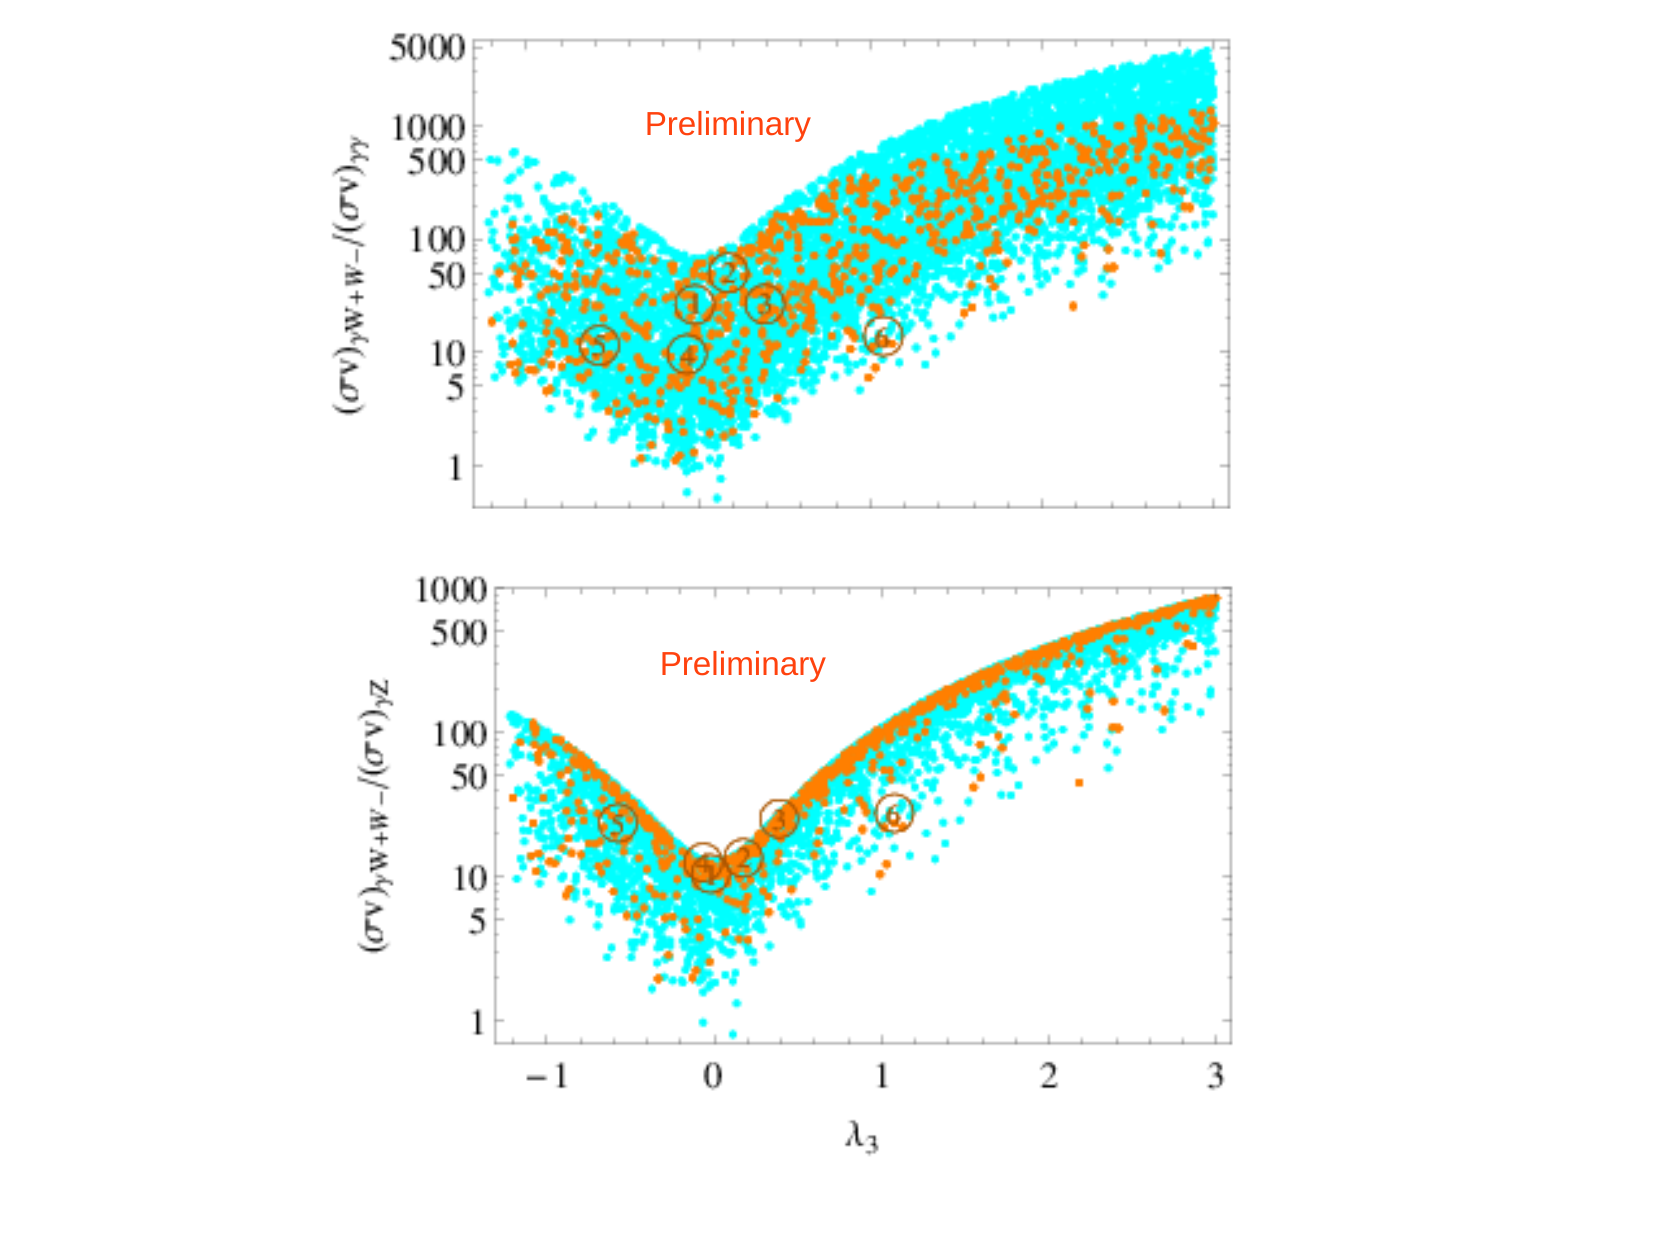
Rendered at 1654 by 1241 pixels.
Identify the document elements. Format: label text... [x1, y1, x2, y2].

text_box Preliminary [645, 638, 842, 691]
text_box Preliminary [630, 98, 827, 151]
picture [237, 0, 1366, 1231]
